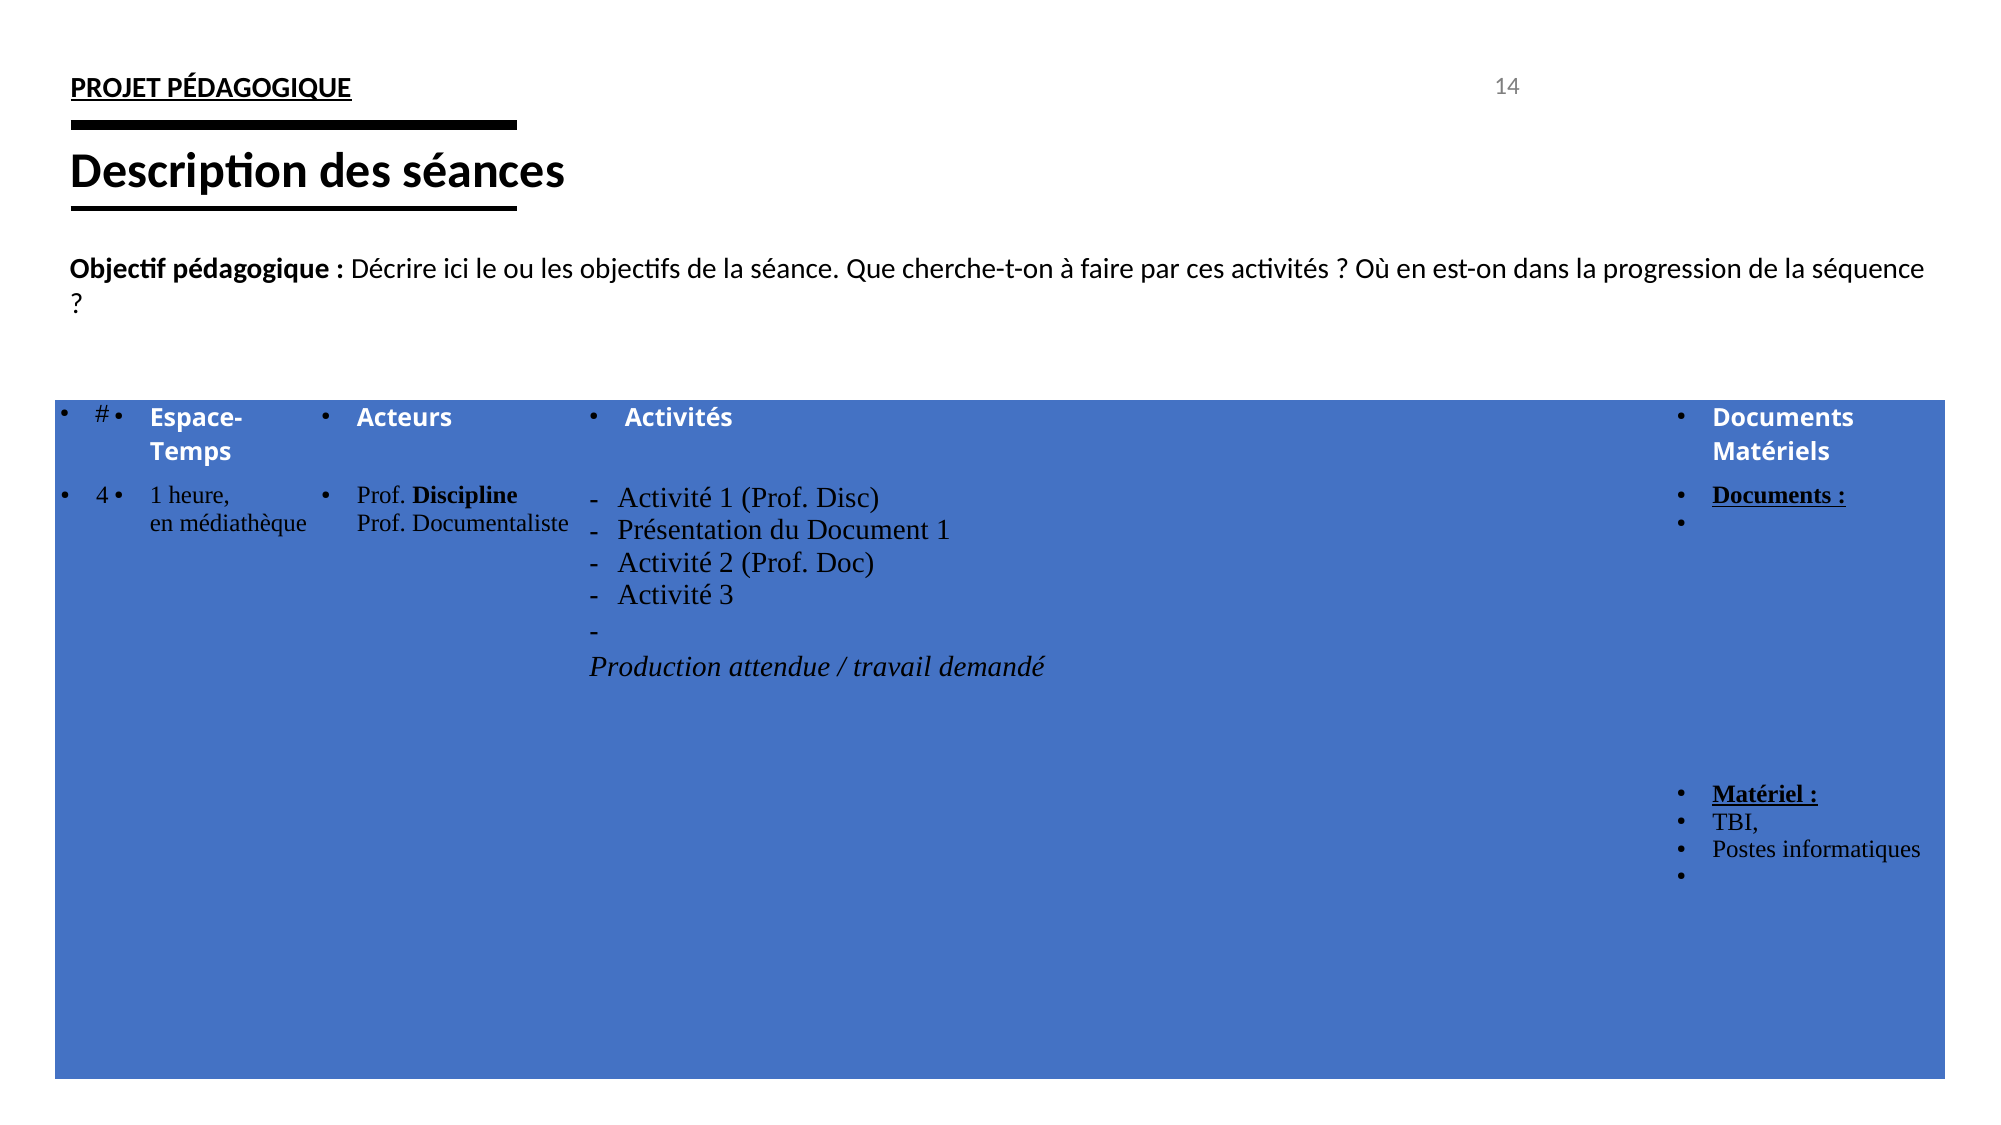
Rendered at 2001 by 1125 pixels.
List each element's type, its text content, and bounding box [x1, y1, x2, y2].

table_cell Activité 1 (Prof. Disc) Présentation du Document 1 Activité 2 (Prof. Doc) Activité 3 Production attendue / travail demandé [589, 482, 1677, 1079]
text_box Objectif pédagogique : Décrire ici le ou les objectifs de la séance. Que cherche-t-on à faire par ces activités ? Où en est-on dans la progression de la séquence ? [55, 241, 1945, 389]
table_header Documents Matériels [1677, 400, 1945, 482]
table_cell Documents : [1677, 482, 1945, 780]
text_box PROJET PÉDAGOGIQUE [70, 68, 355, 104]
table_cell 4 [55, 482, 114, 1079]
table_header Acteurs [321, 400, 589, 482]
text_box [1479, 54, 1930, 115]
text_box Description des séances [70, 137, 571, 198]
table_header # [55, 400, 114, 482]
table_header Activités [589, 400, 1677, 482]
table_header Espace-Temps [114, 400, 321, 482]
table_cell Matériel : TBI, Postes informatiques [1677, 780, 1945, 1079]
table_cell Prof. Discipline Prof. Documentaliste [321, 482, 589, 1079]
table_cell 1 heure, en médiathèque [114, 482, 321, 1079]
